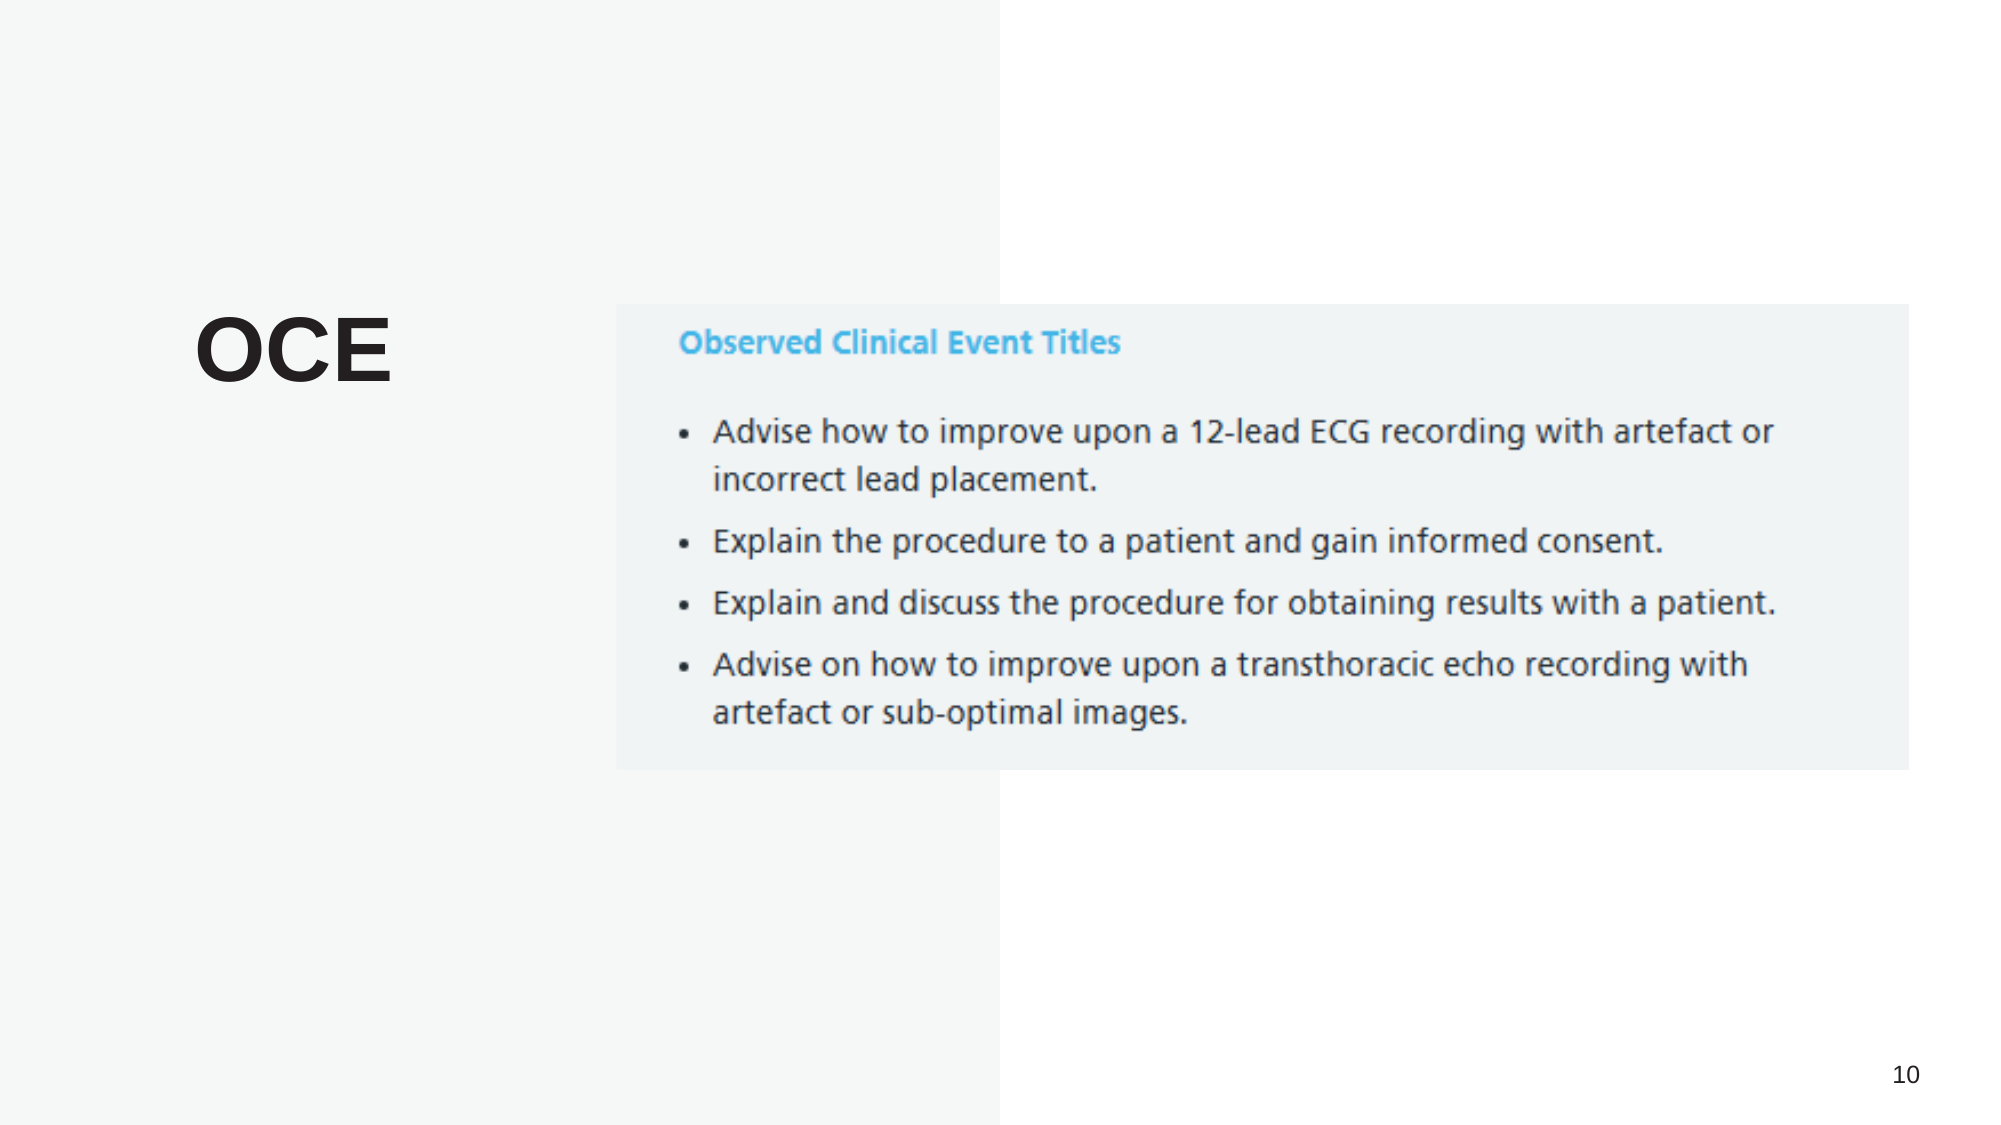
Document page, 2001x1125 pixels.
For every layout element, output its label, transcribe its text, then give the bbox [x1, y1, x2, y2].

picture [616, 304, 1909, 770]
title OCE [179, 304, 559, 770]
